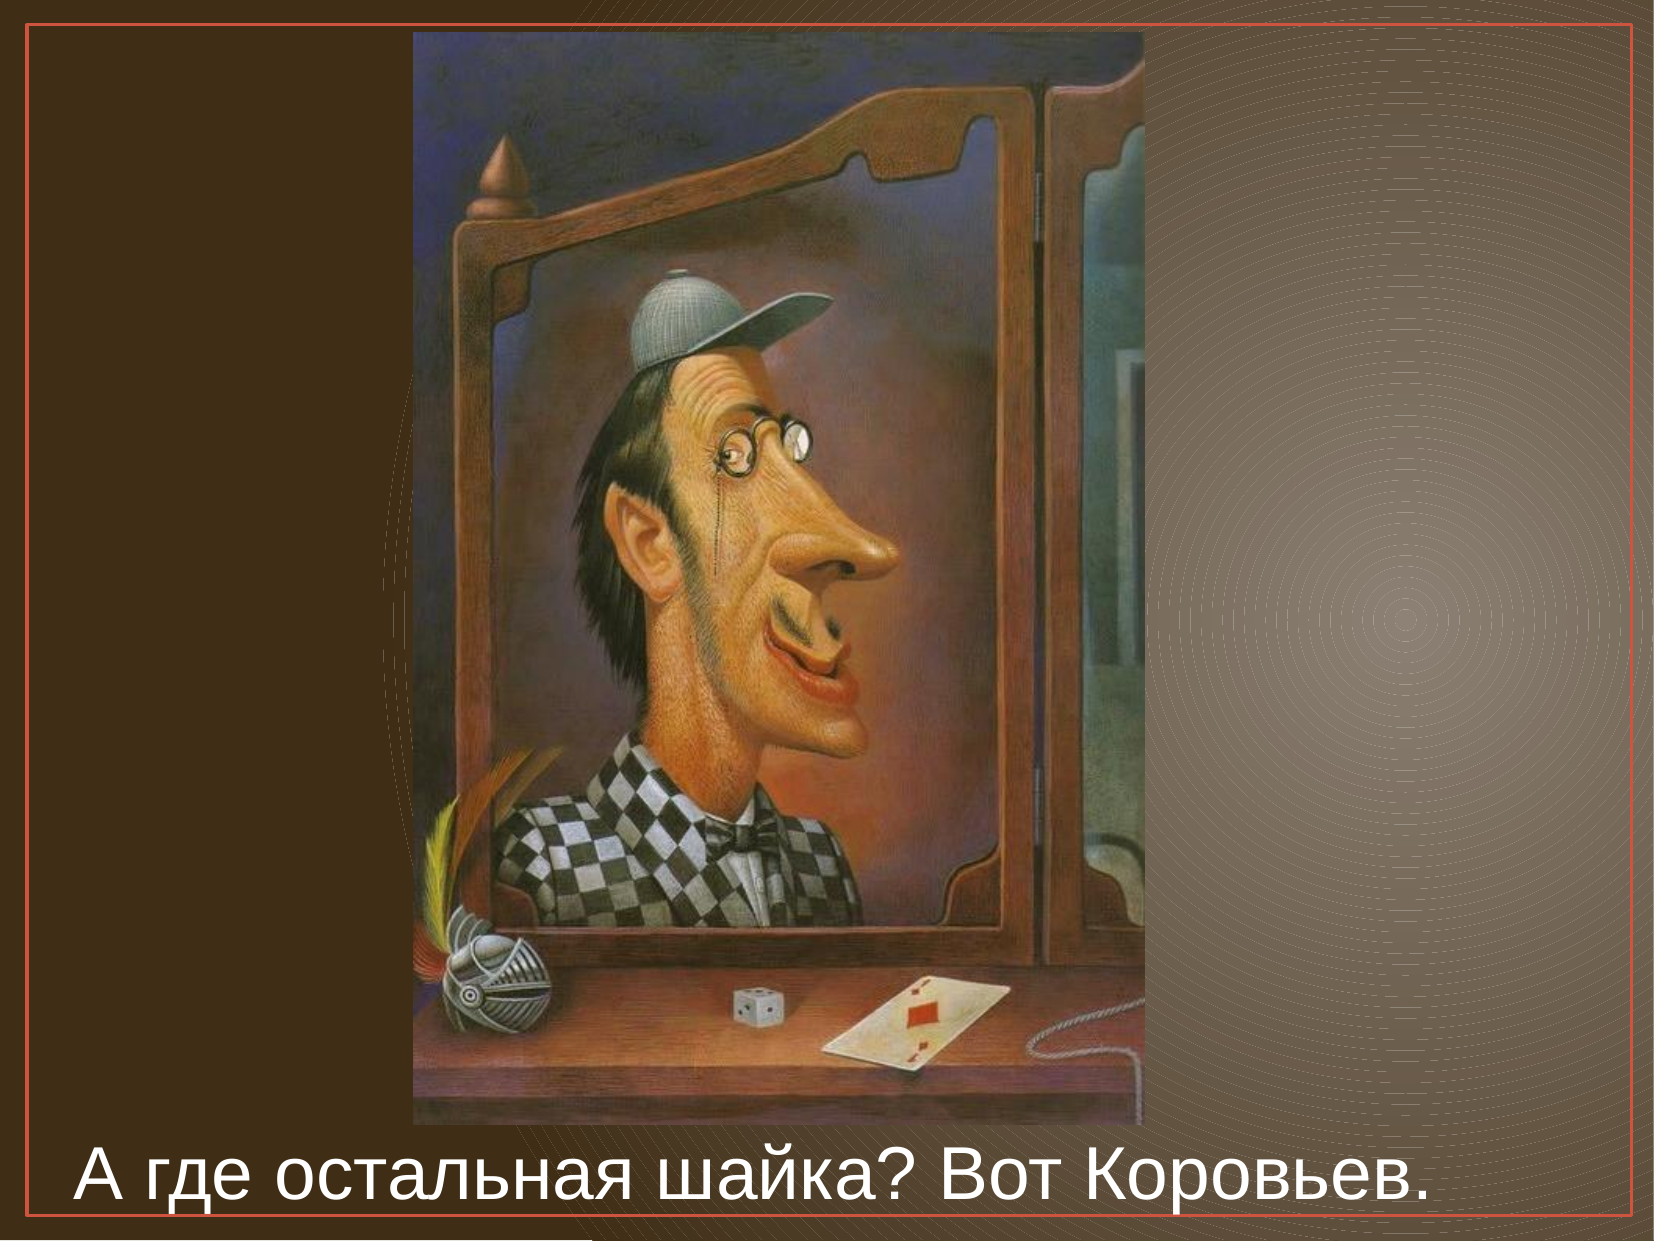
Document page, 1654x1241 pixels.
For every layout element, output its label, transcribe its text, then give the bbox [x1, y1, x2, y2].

picture [413, 32, 1145, 1124]
text_box А где остальная шайка? Вот Коровьев. [59, 1124, 1565, 1241]
